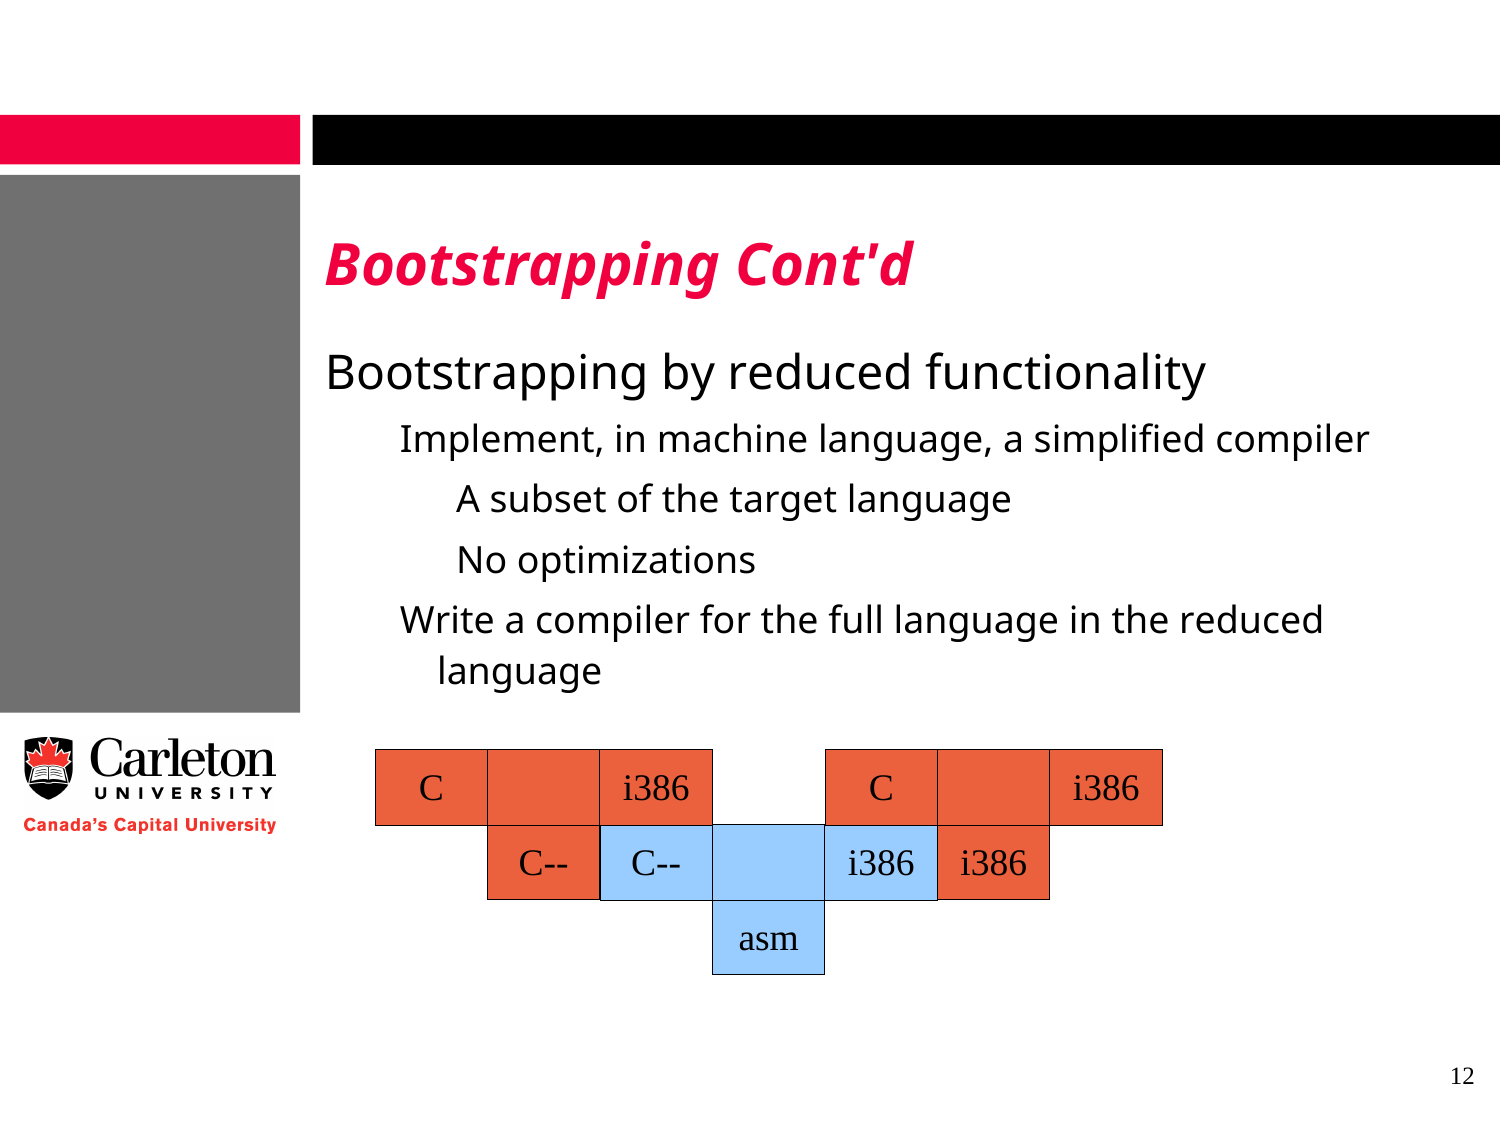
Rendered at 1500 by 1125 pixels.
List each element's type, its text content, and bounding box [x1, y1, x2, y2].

text_box [487, 749, 600, 826]
text_box i386 [600, 749, 713, 826]
text_box i386 [825, 826, 938, 901]
text_box C-- [600, 826, 712, 901]
text_box [937, 749, 1050, 826]
text_box C-- [487, 826, 600, 900]
text_box asm [712, 901, 825, 975]
title Bootstrapping Cont'd [324, 194, 1450, 324]
text_box i386 [937, 826, 1050, 900]
text_box C [825, 749, 937, 826]
text_box i386 [1050, 749, 1163, 826]
picture [24, 737, 276, 834]
text_box C [375, 749, 487, 826]
list Bootstrapping by reduced functionality Implement, in machine language, a simplified compiler A subset of the target language No optimizations Write a compiler for the full language in the reduced language [324, 324, 1450, 1036]
text_box [712, 824, 825, 901]
